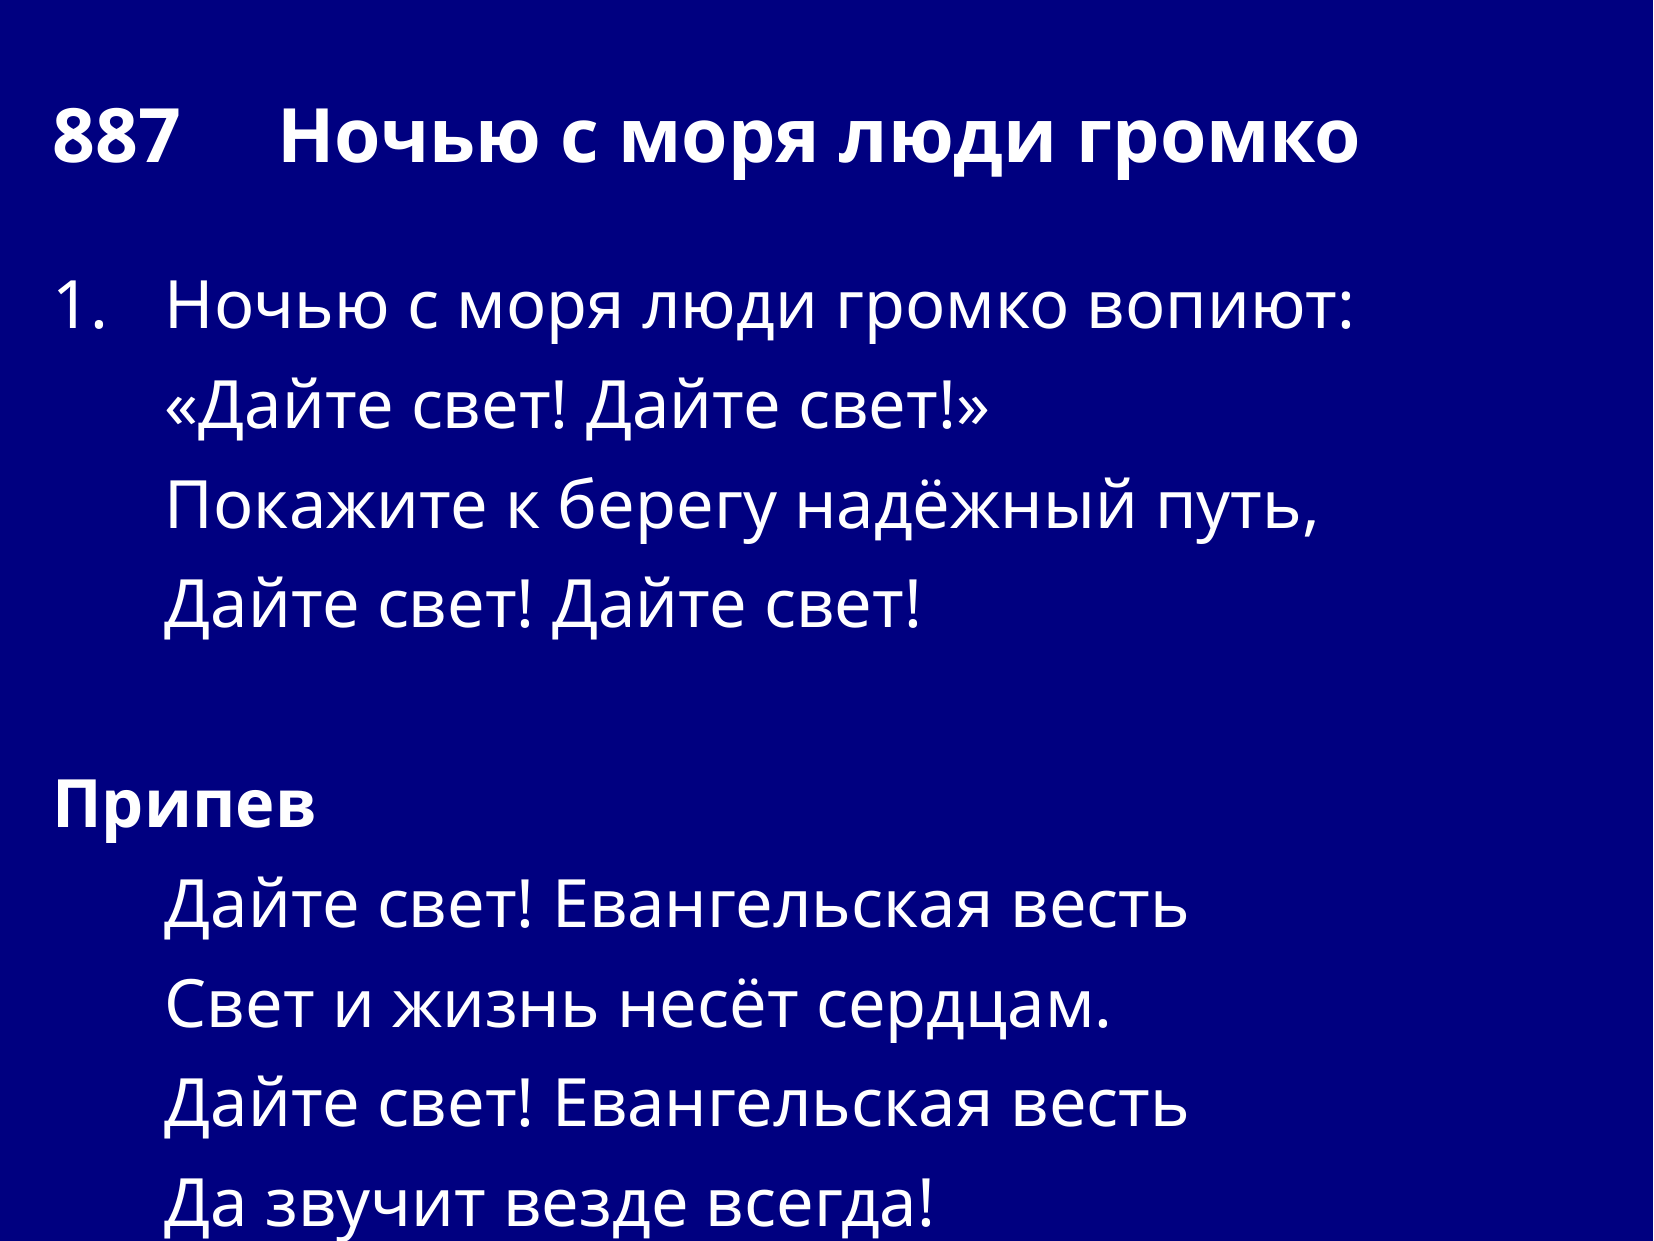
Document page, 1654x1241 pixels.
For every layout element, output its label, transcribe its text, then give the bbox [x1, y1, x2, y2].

text_box 887 Ночью с моря люди громко [37, 75, 1576, 188]
text_box 1. Ночью с моря люди громко вопиют: «Дайте свет! Дайте свет!» Покажите к берегу надёжный путь, Дайте свет! Дайте свет! Припев Дайте свет! Евангельская весть Свет и жизнь несёт сердцам. Дайте свет! Евангельская весть Да звучит везде всегда! [37, 188, 1576, 1163]
